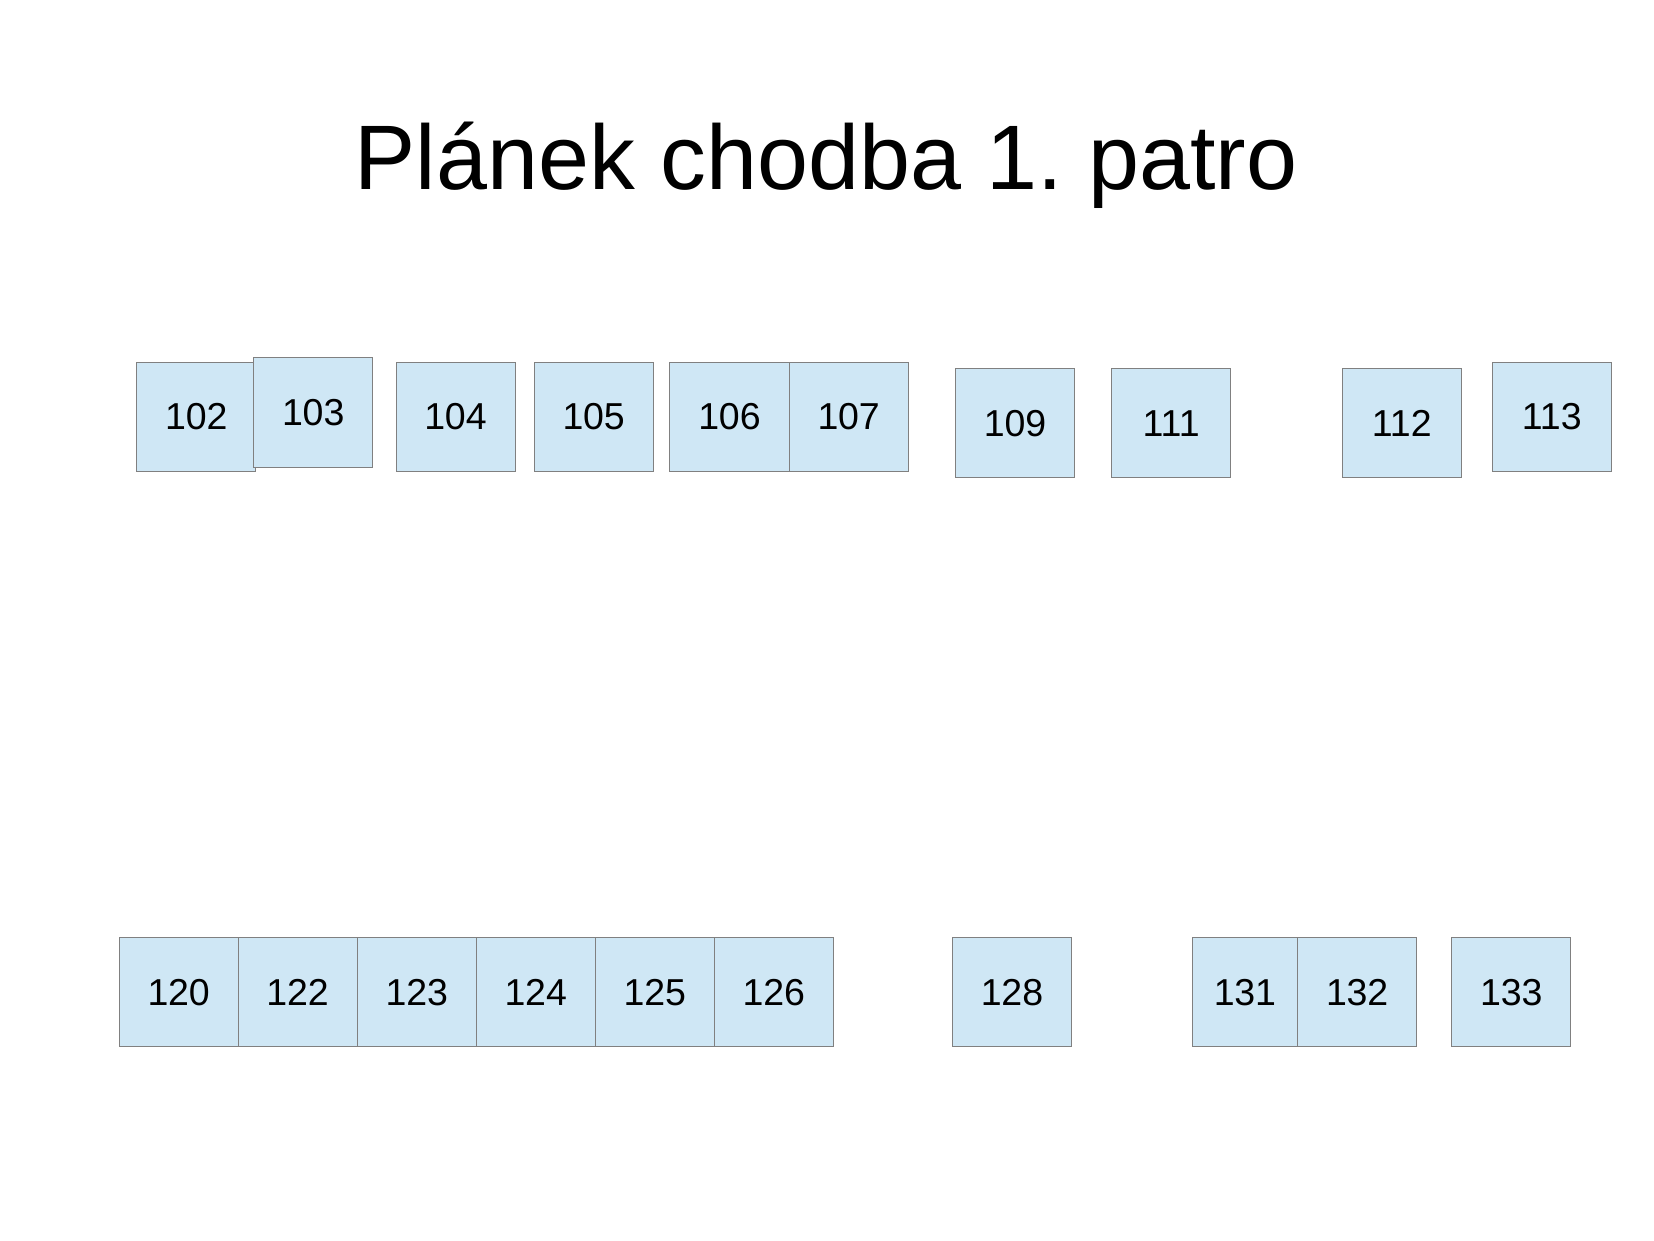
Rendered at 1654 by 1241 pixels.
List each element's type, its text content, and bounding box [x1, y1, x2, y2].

text_box 109 [956, 369, 1075, 478]
text_box 125 [595, 938, 714, 1047]
text_box 102 [137, 362, 256, 471]
text_box 123 [357, 938, 476, 1047]
text_box 131 [1192, 938, 1298, 1047]
text_box 124 [476, 938, 595, 1047]
text_box 112 [1342, 369, 1461, 478]
text_box 126 [714, 938, 833, 1047]
text_box 103 [254, 358, 373, 467]
text_box 120 [119, 938, 238, 1047]
text_box 122 [238, 938, 357, 1047]
text_box 128 [952, 938, 1072, 1047]
text_box 105 [534, 362, 653, 471]
text_box 113 [1492, 362, 1611, 471]
text_box 111 [1112, 369, 1231, 478]
title Plánek chodba 1. patro [82, 49, 1571, 257]
text_box 107 [789, 362, 908, 471]
text_box 106 [670, 362, 789, 471]
text_box 104 [396, 362, 515, 471]
text_box 132 [1298, 938, 1417, 1047]
text_box 133 [1452, 938, 1571, 1047]
